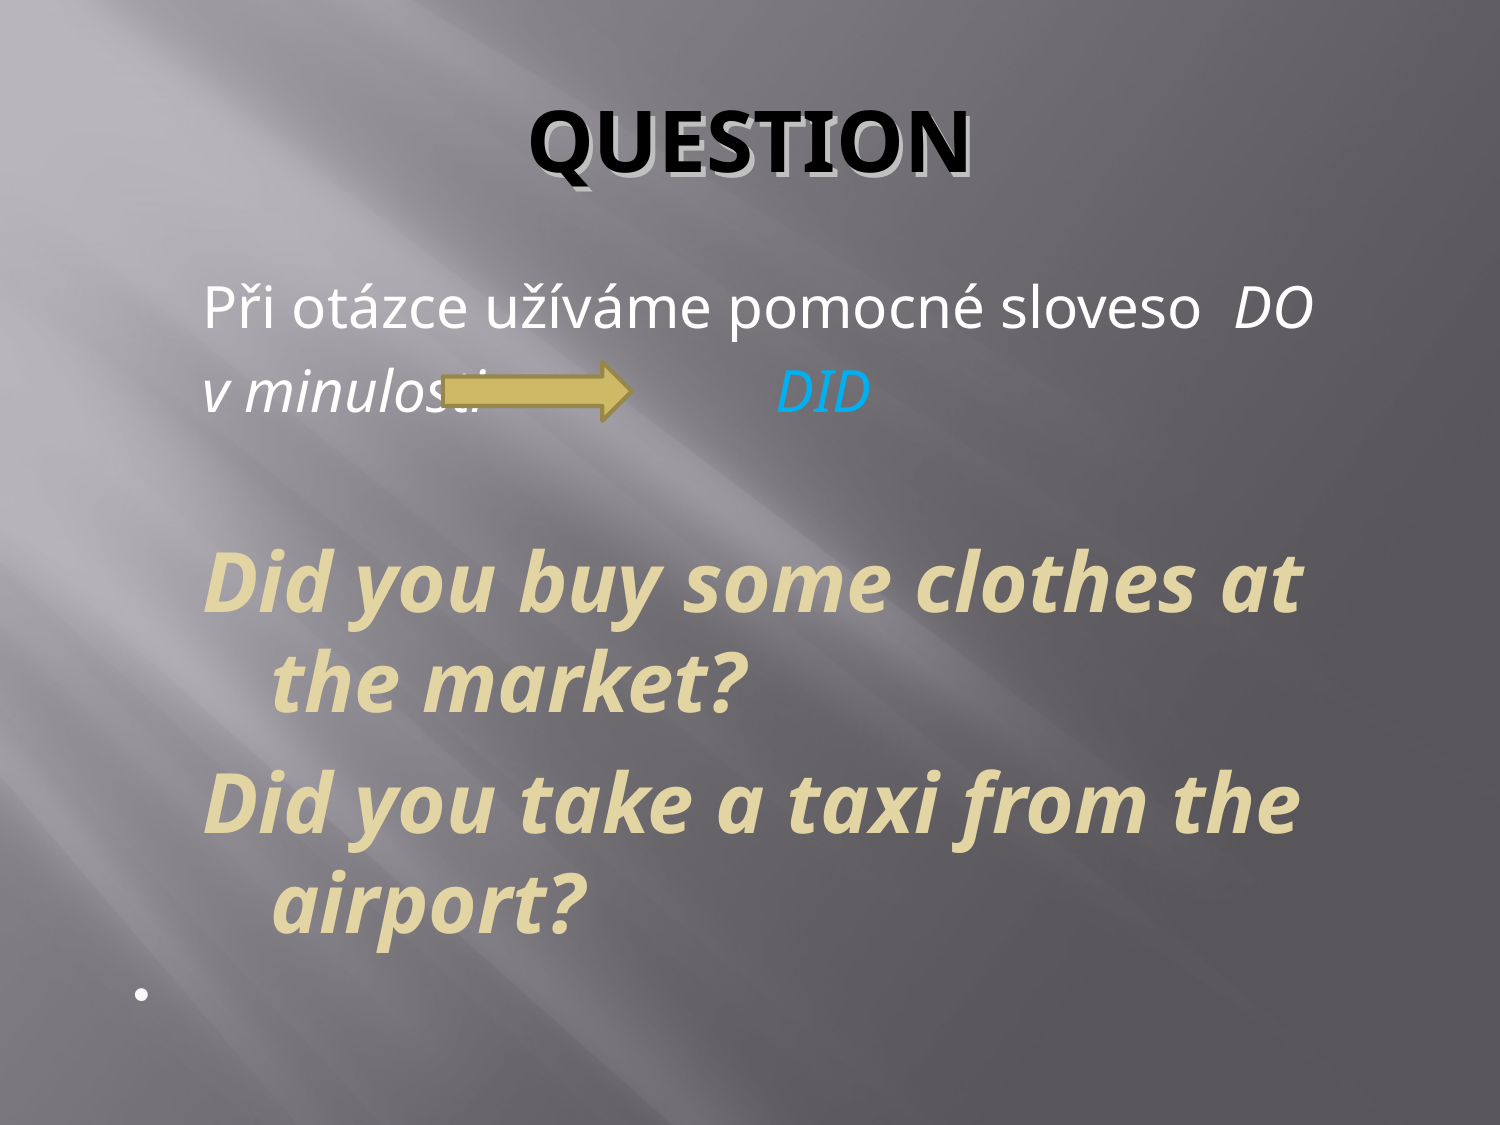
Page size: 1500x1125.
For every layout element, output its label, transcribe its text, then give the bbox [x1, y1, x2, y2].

text_box [442, 361, 632, 421]
title QUESTION [75, 45, 1426, 233]
list Při otázce užíváme pomocné sloveso DO v minulosti DID Did you buy some clothes at the market? Did you take a taxi from the airport? [75, 262, 1426, 1036]
